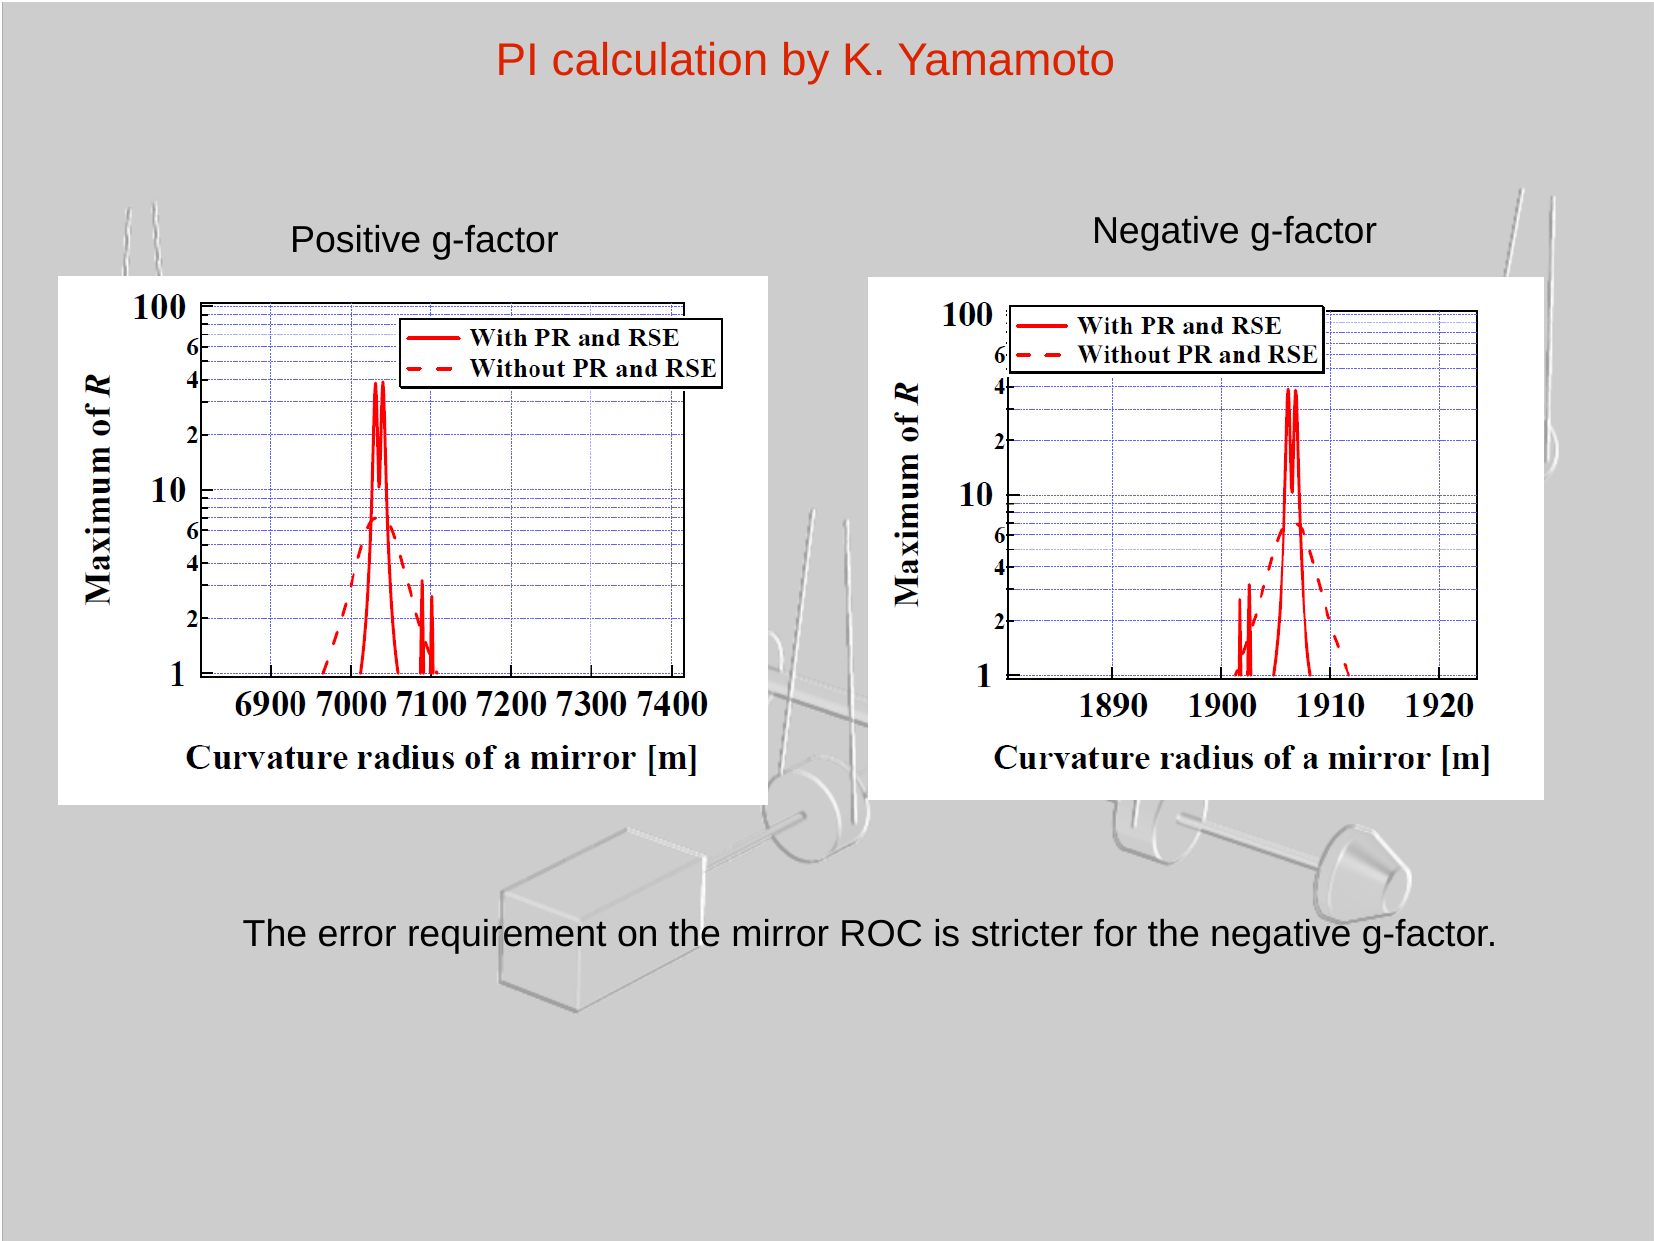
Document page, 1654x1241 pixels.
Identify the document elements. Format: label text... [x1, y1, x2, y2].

text_box PI calculation by K. Yamamoto [480, 26, 1131, 93]
text_box Positive g-factor [275, 210, 574, 268]
text_box Negative g-factor [1077, 202, 1392, 260]
picture [1, 2, 1654, 1241]
text_box The error requirement on the mirror ROC is stricter for the negative g-factor. [227, 904, 1514, 962]
